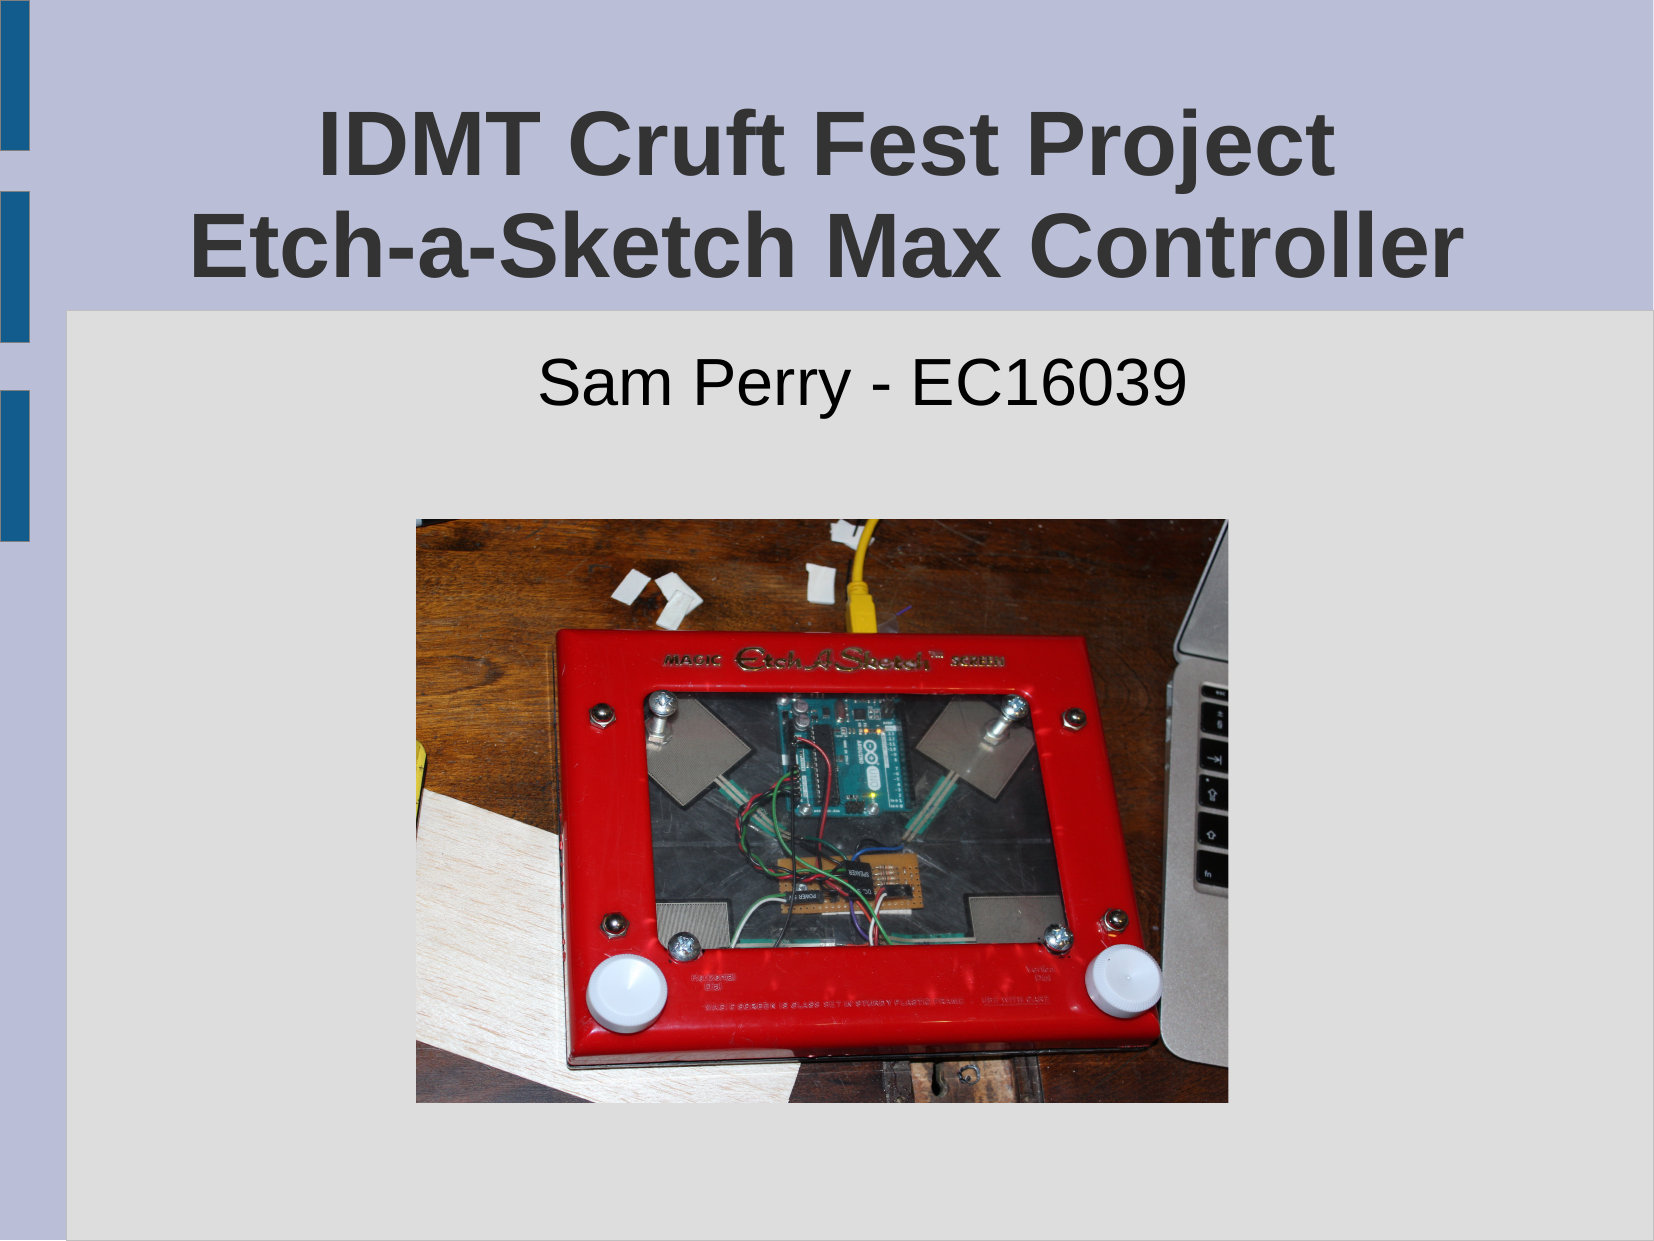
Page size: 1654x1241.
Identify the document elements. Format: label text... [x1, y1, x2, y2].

picture [416, 519, 1229, 1103]
list Sam Perry - EC16039 [121, 344, 1534, 494]
title IDMT Cruft Fest Project Etch-a-Sketch Max Controller [121, 91, 1534, 299]
